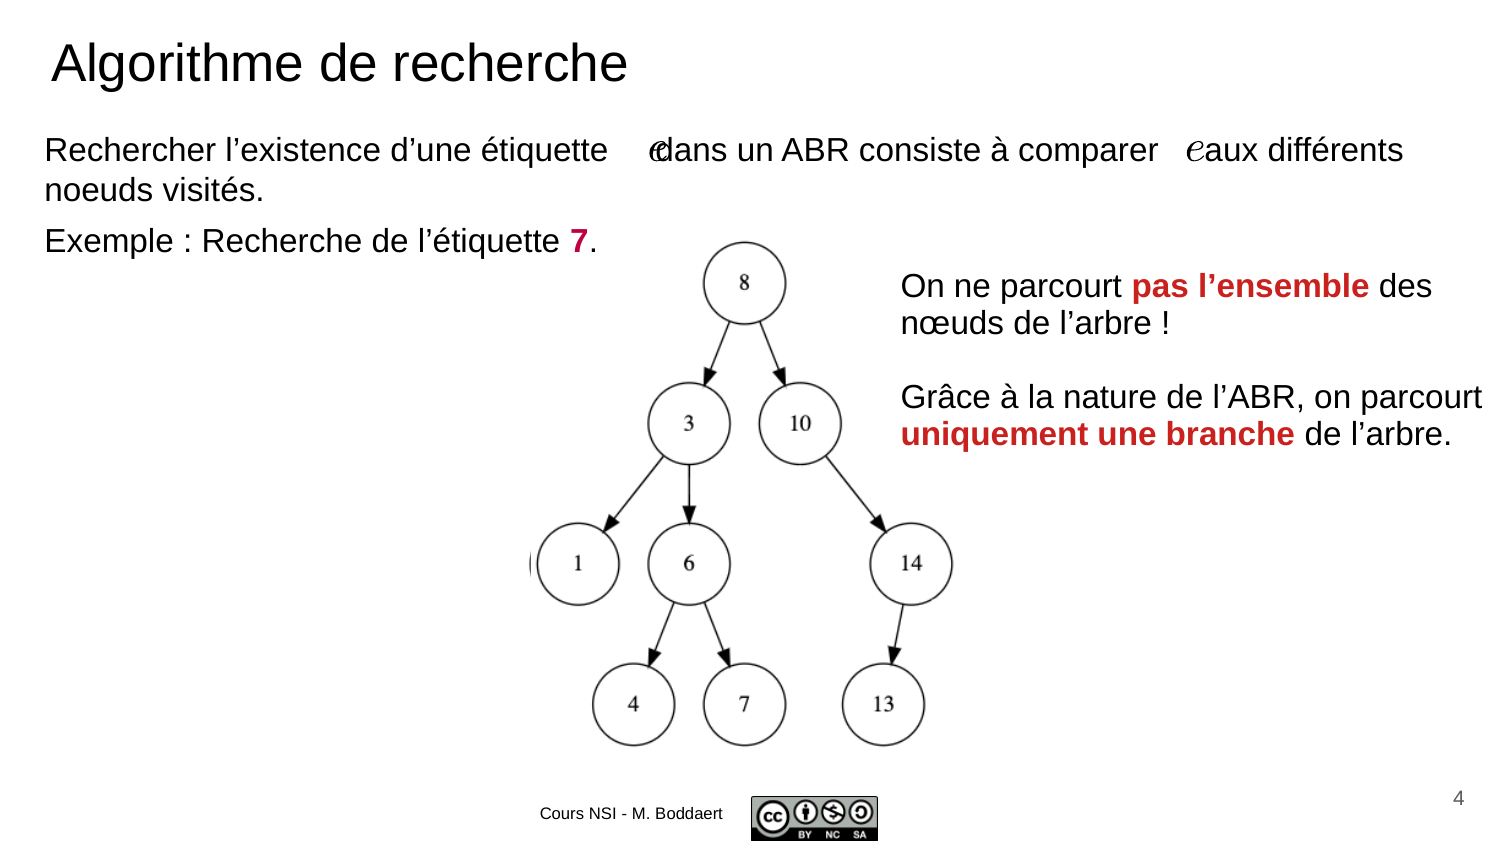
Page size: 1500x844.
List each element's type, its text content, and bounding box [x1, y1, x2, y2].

text_box Rechercher l’existence d’une étiquette dans un ABR consiste à comparer aux différents noeuds visités. Exemple : Recherche de l’étiquette 7. [29, 120, 1477, 266]
slide_number <numéro> [1389, 764, 1480, 830]
text_box On ne parcourt pas l’ensemble des nœuds de l’arbre ! Grâce à la nature de l’ABR, on parcourt uniquement une branche de l’arbre. [885, 259, 1500, 508]
picture [751, 796, 878, 841]
picture [524, 266, 961, 754]
title Algorithme de recherche [51, 13, 1449, 108]
